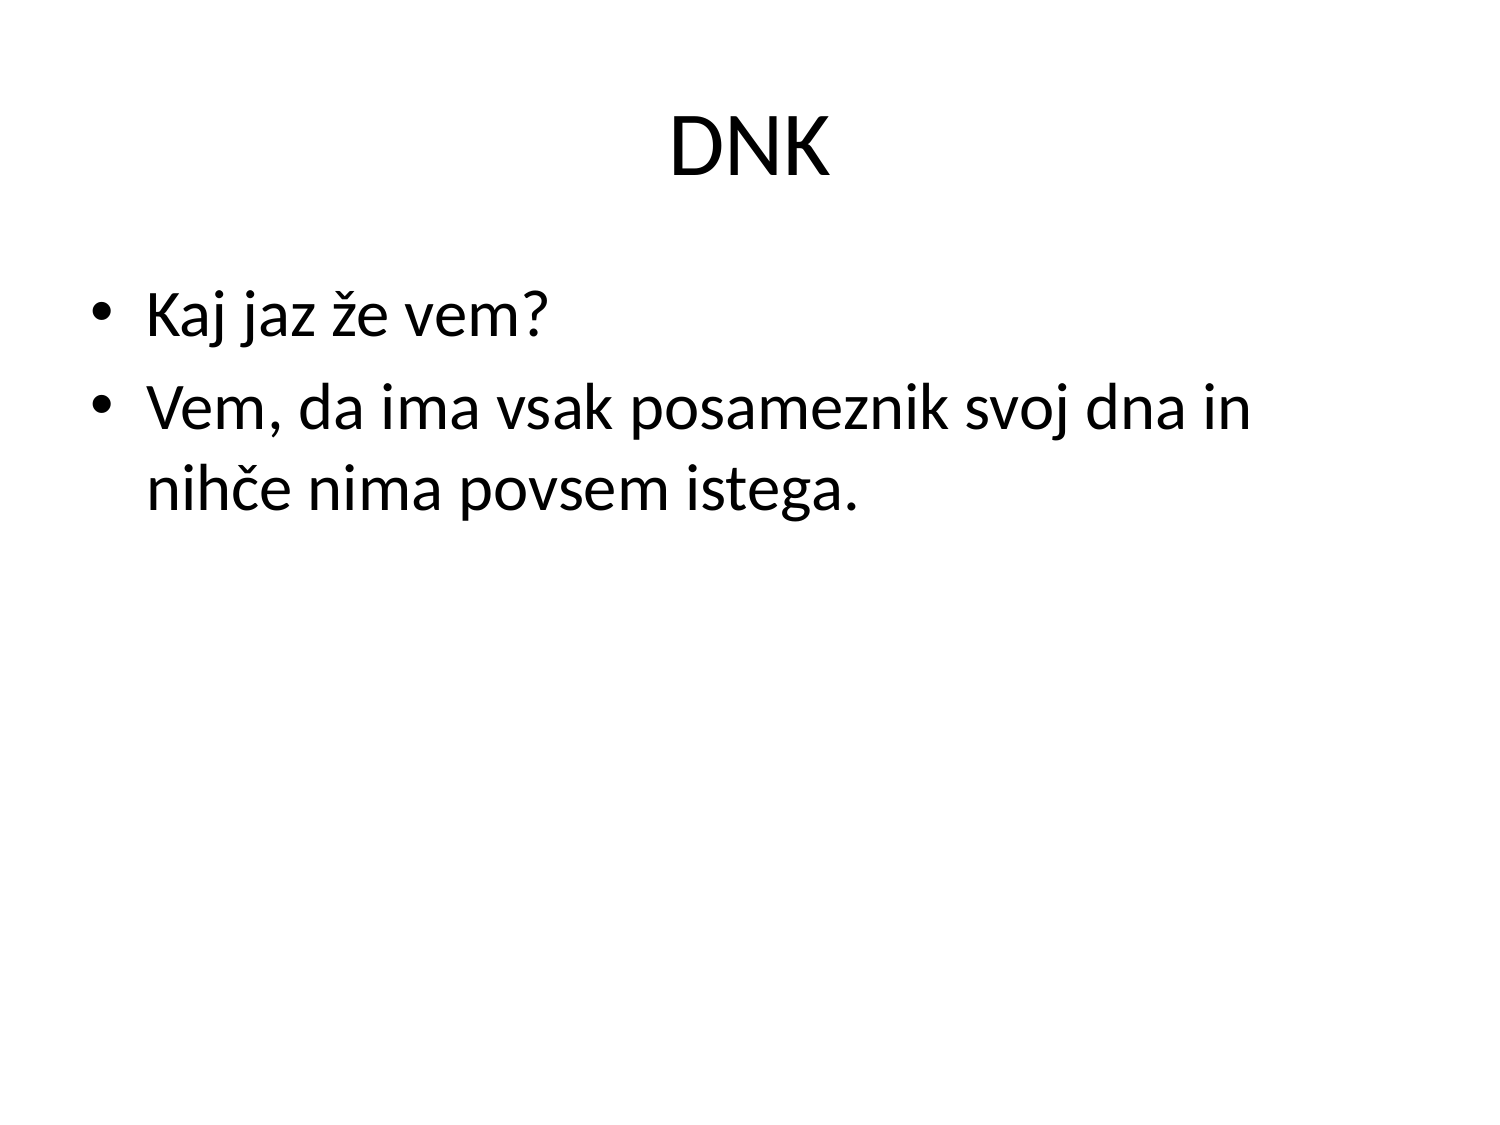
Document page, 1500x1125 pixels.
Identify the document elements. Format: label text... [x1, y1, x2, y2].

title DNK [75, 45, 1425, 233]
list Kaj jaz že vem? Vem, da ima vsak posameznik svoj dna in nihče nima povsem istega. [75, 262, 1425, 1005]
